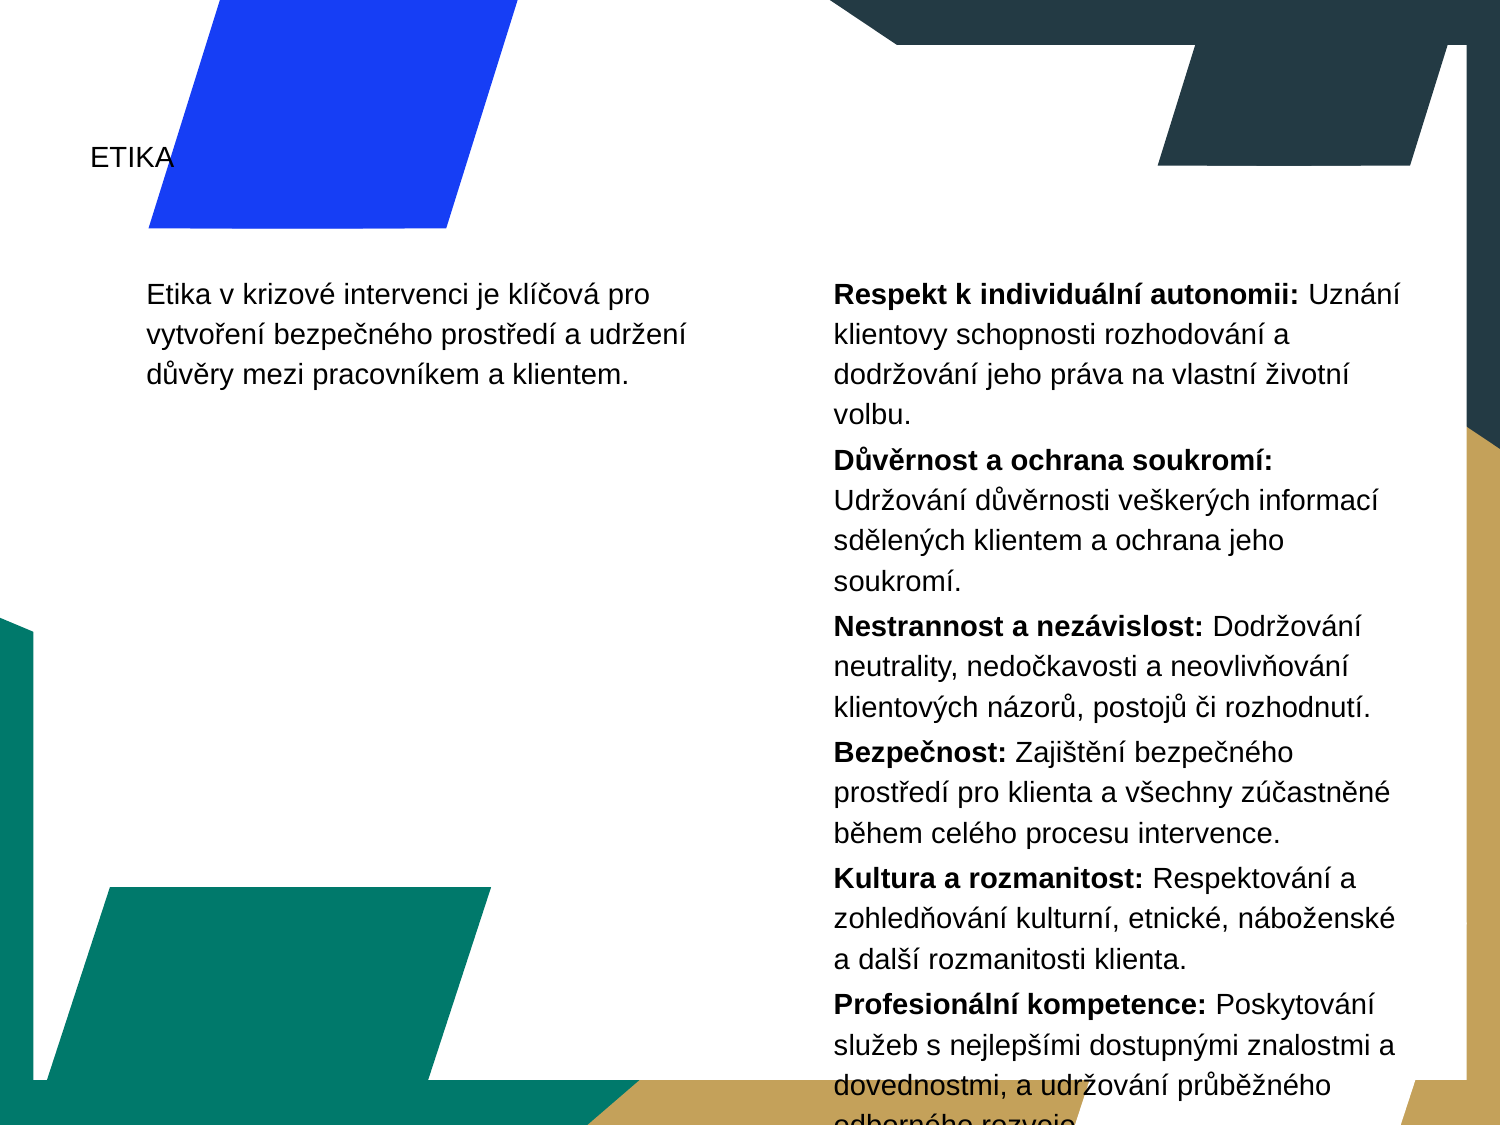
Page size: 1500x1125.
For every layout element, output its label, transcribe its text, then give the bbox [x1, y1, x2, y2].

list Respekt k individuální autonomii: Uznání klientovy schopnosti rozhodování a dodržování jeho práva na vlastní životní volbu. Důvěrnost a ochrana soukromí: Udržování důvěrnosti veškerých informací sdělených klientem a ochrana jeho soukromí. Nestrannost a nezávislost: Dodržování neutrality, nedočkavosti a neovlivňování klientových názorů, postojů či rozhodnutí. Bezpečnost: Zajištění bezpečného prostředí pro klienta a všechny zúčastněné během celého procesu intervence. Kultura a rozmanitost: Respektování a zohledňování kulturní, etnické, náboženské a další rozmanitosti klienta. Profesionální kompetence: Poskytování služeb s nejlepšími dostupnými znalostmi a dovednostmi, a udržování průběžného odborného rozvoje. Integrita a etické chování: Jednání s integritou, upřímností a férovostí, dodržování etických norem a standardů profese. Závazek k péči: Poskytování klientovi adekvátní péče, podpory a pomoci v souladu s jeho potřebami a zájmy. [762, 262, 1425, 1005]
title ETIKA [75, 45, 1425, 233]
list Etika v krizové intervenci je klíčová pro vytvoření bezpečného prostředí a udržení důvěry mezi pracovníkem a klientem. [75, 262, 738, 1005]
